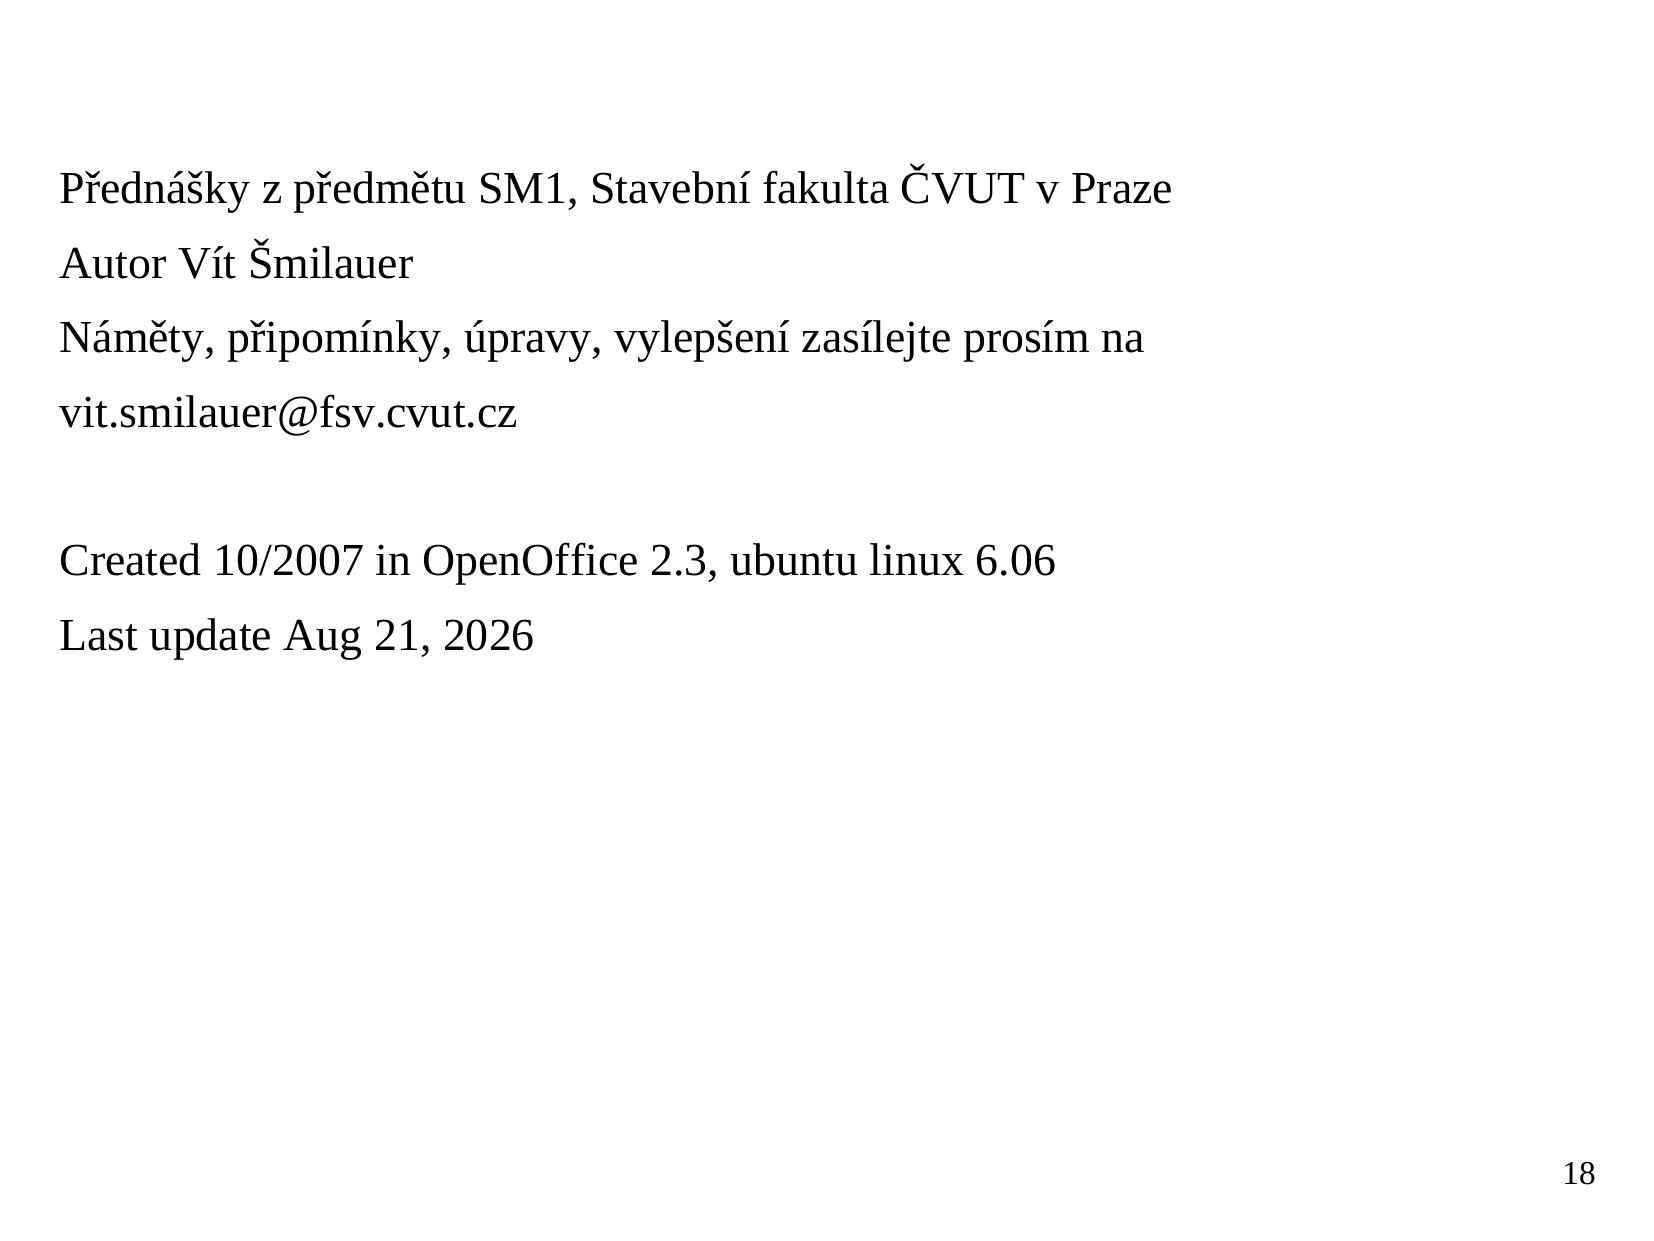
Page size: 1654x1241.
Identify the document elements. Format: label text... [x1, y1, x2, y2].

list Přednášky z předmětu SM1, Stavební fakulta ČVUT v Praze Autor Vít Šmilauer Náměty, připomínky, úpravy, vylepšení zasílejte prosím na vit.smilauer@fsv.cvut.cz Created 10/2007 in OpenOffice 2.3, ubuntu linux 6.06 Last update Sep 9, 2008 [59, 163, 1548, 967]
